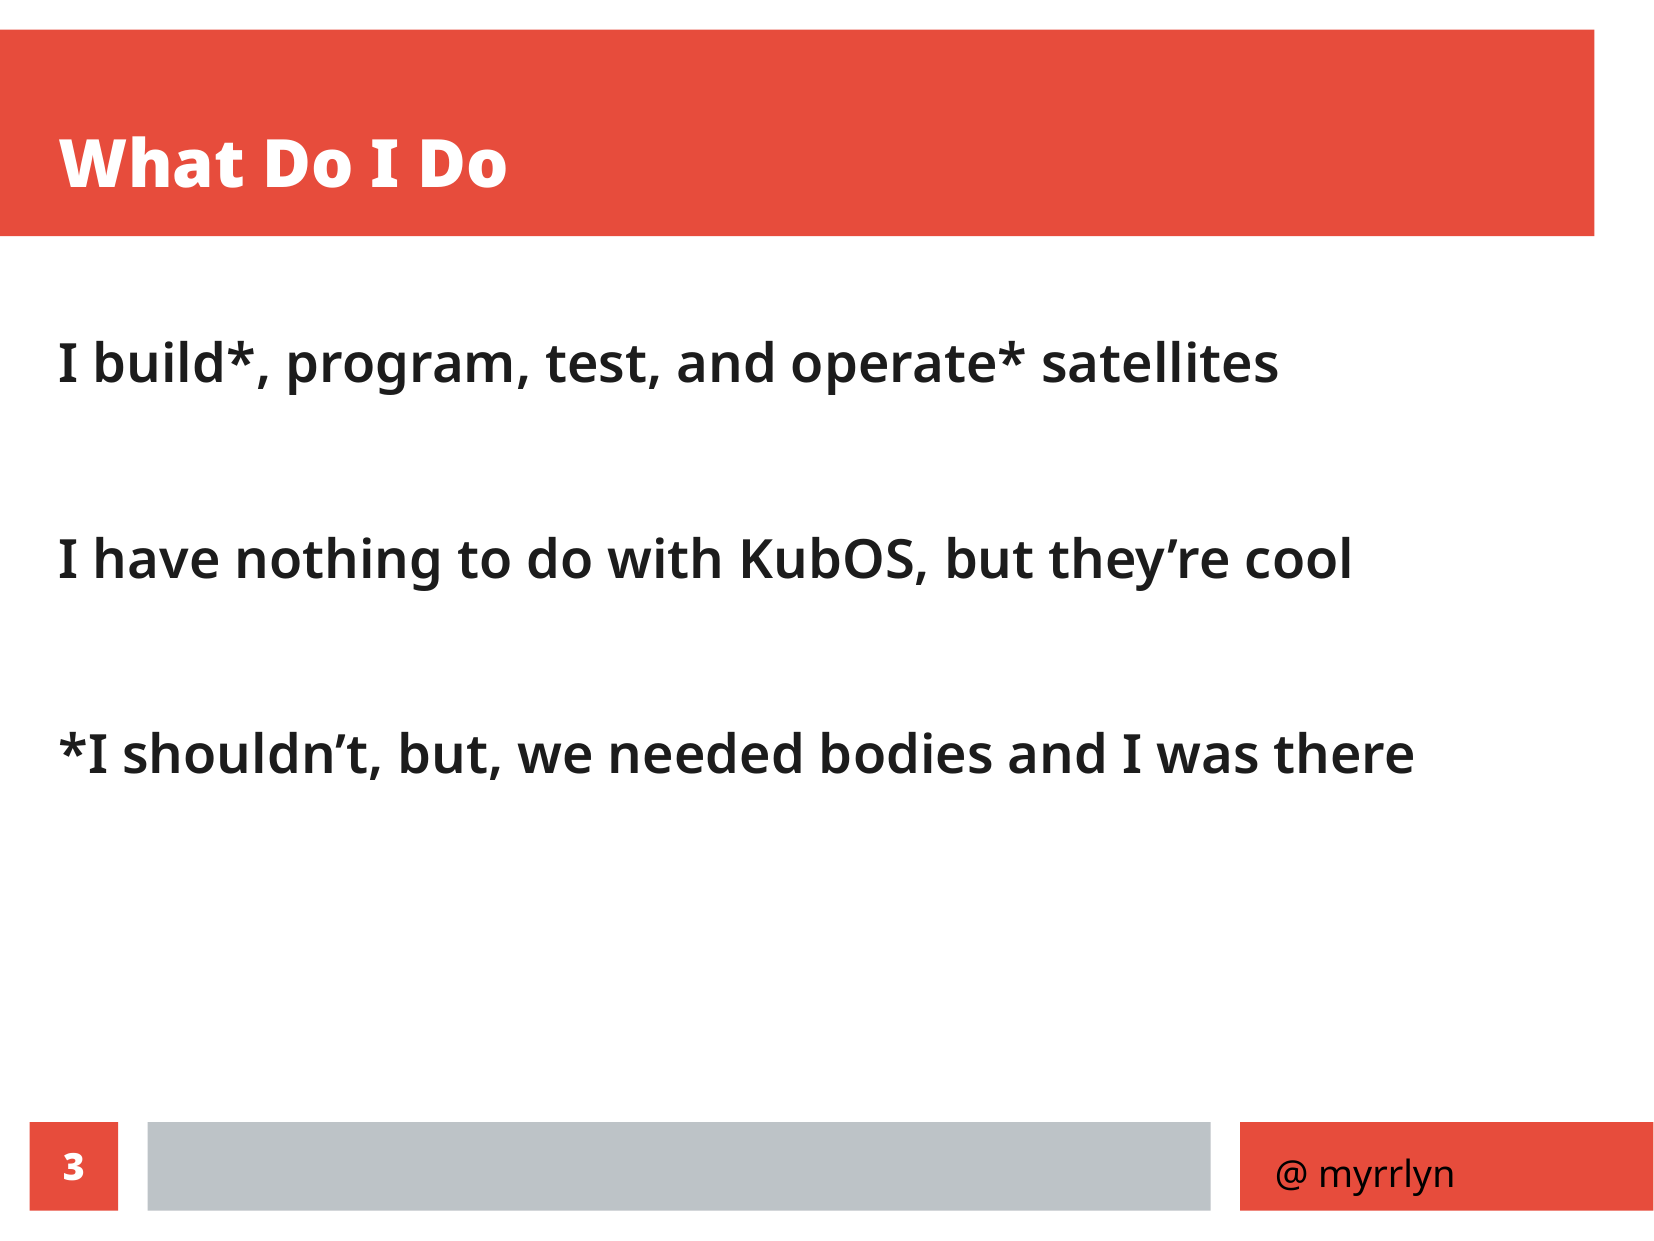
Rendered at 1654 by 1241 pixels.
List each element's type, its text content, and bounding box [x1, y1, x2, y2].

title What Do I Do [59, 59, 1595, 207]
list I build*, program, test, and operate* satellites I have nothing to do with KubOS, but they’re cool *I shouldn’t, but, we needed bodies and I was there [59, 324, 1565, 1093]
text_box @ myrrlyn [1260, 1140, 1636, 1202]
